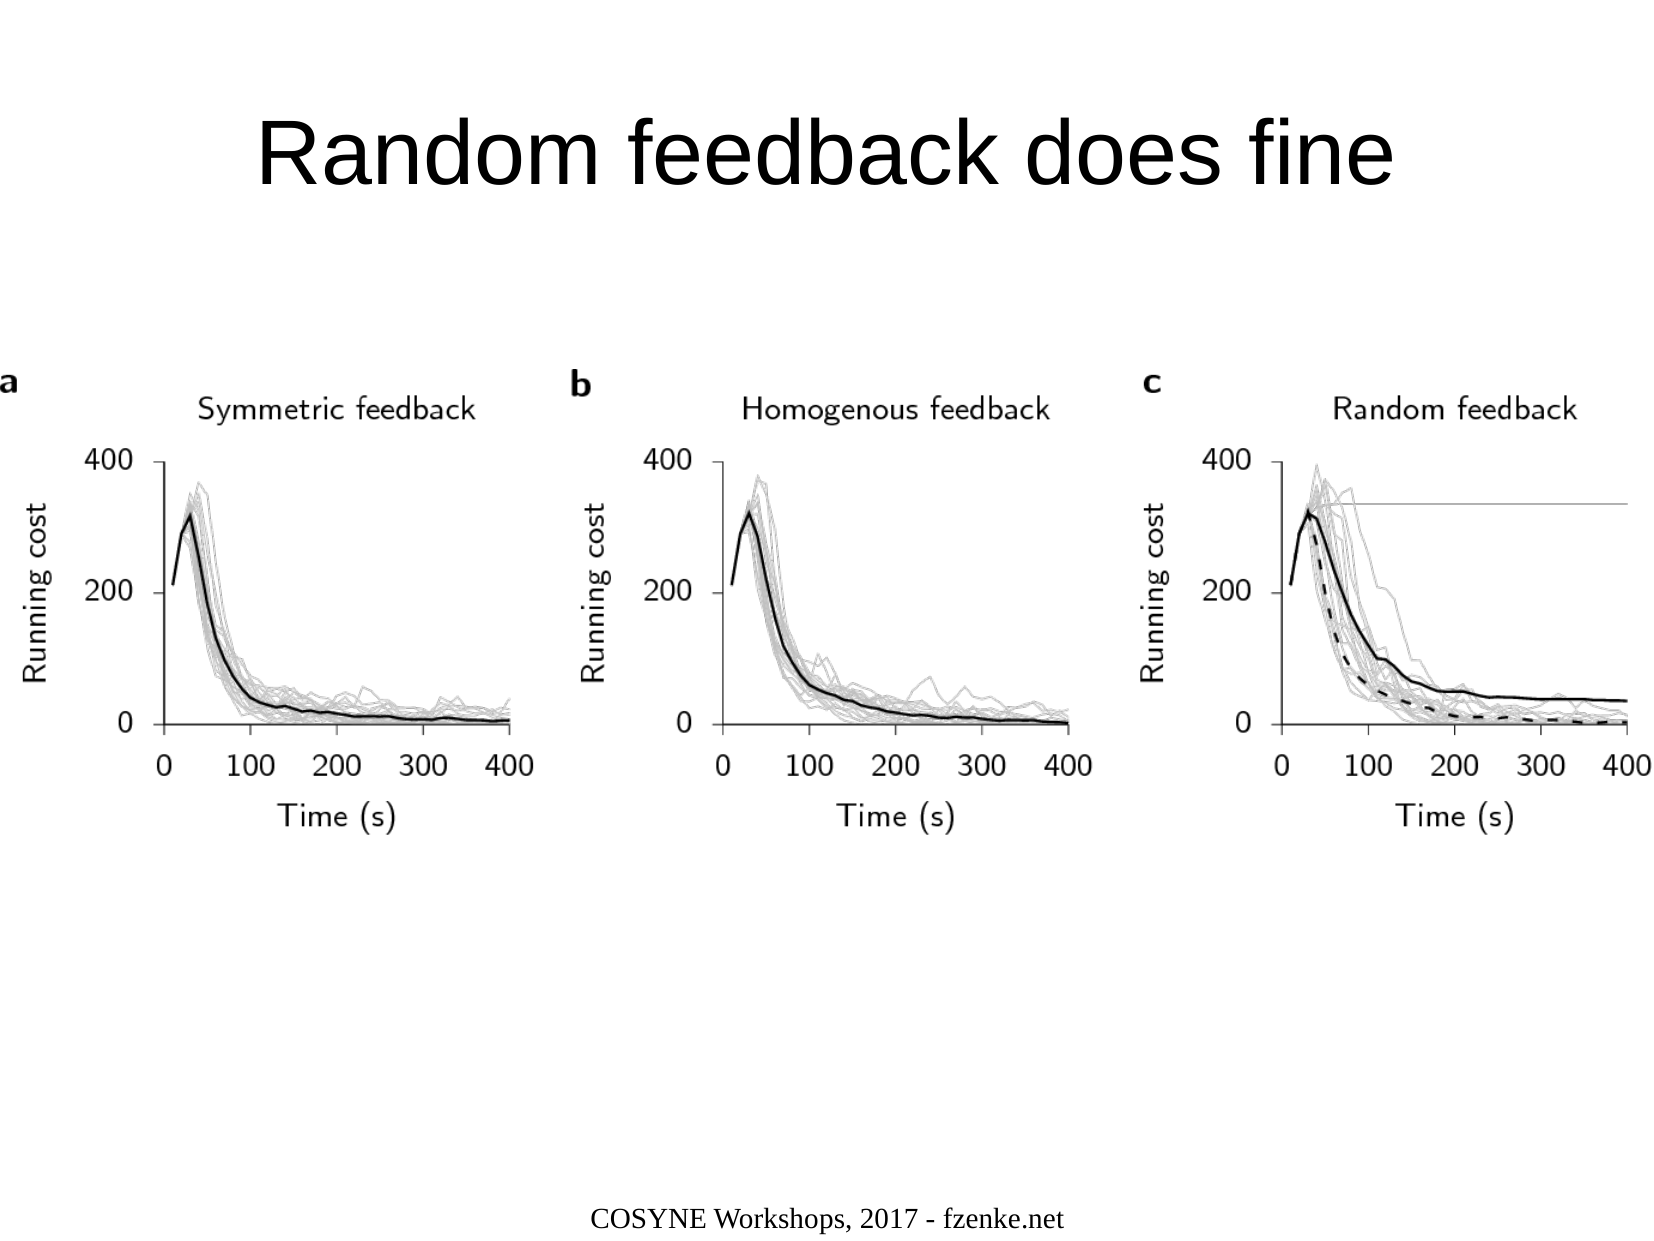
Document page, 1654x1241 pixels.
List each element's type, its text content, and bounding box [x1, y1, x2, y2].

picture [0, 369, 1653, 872]
title Random feedback does fine [82, 49, 1571, 257]
